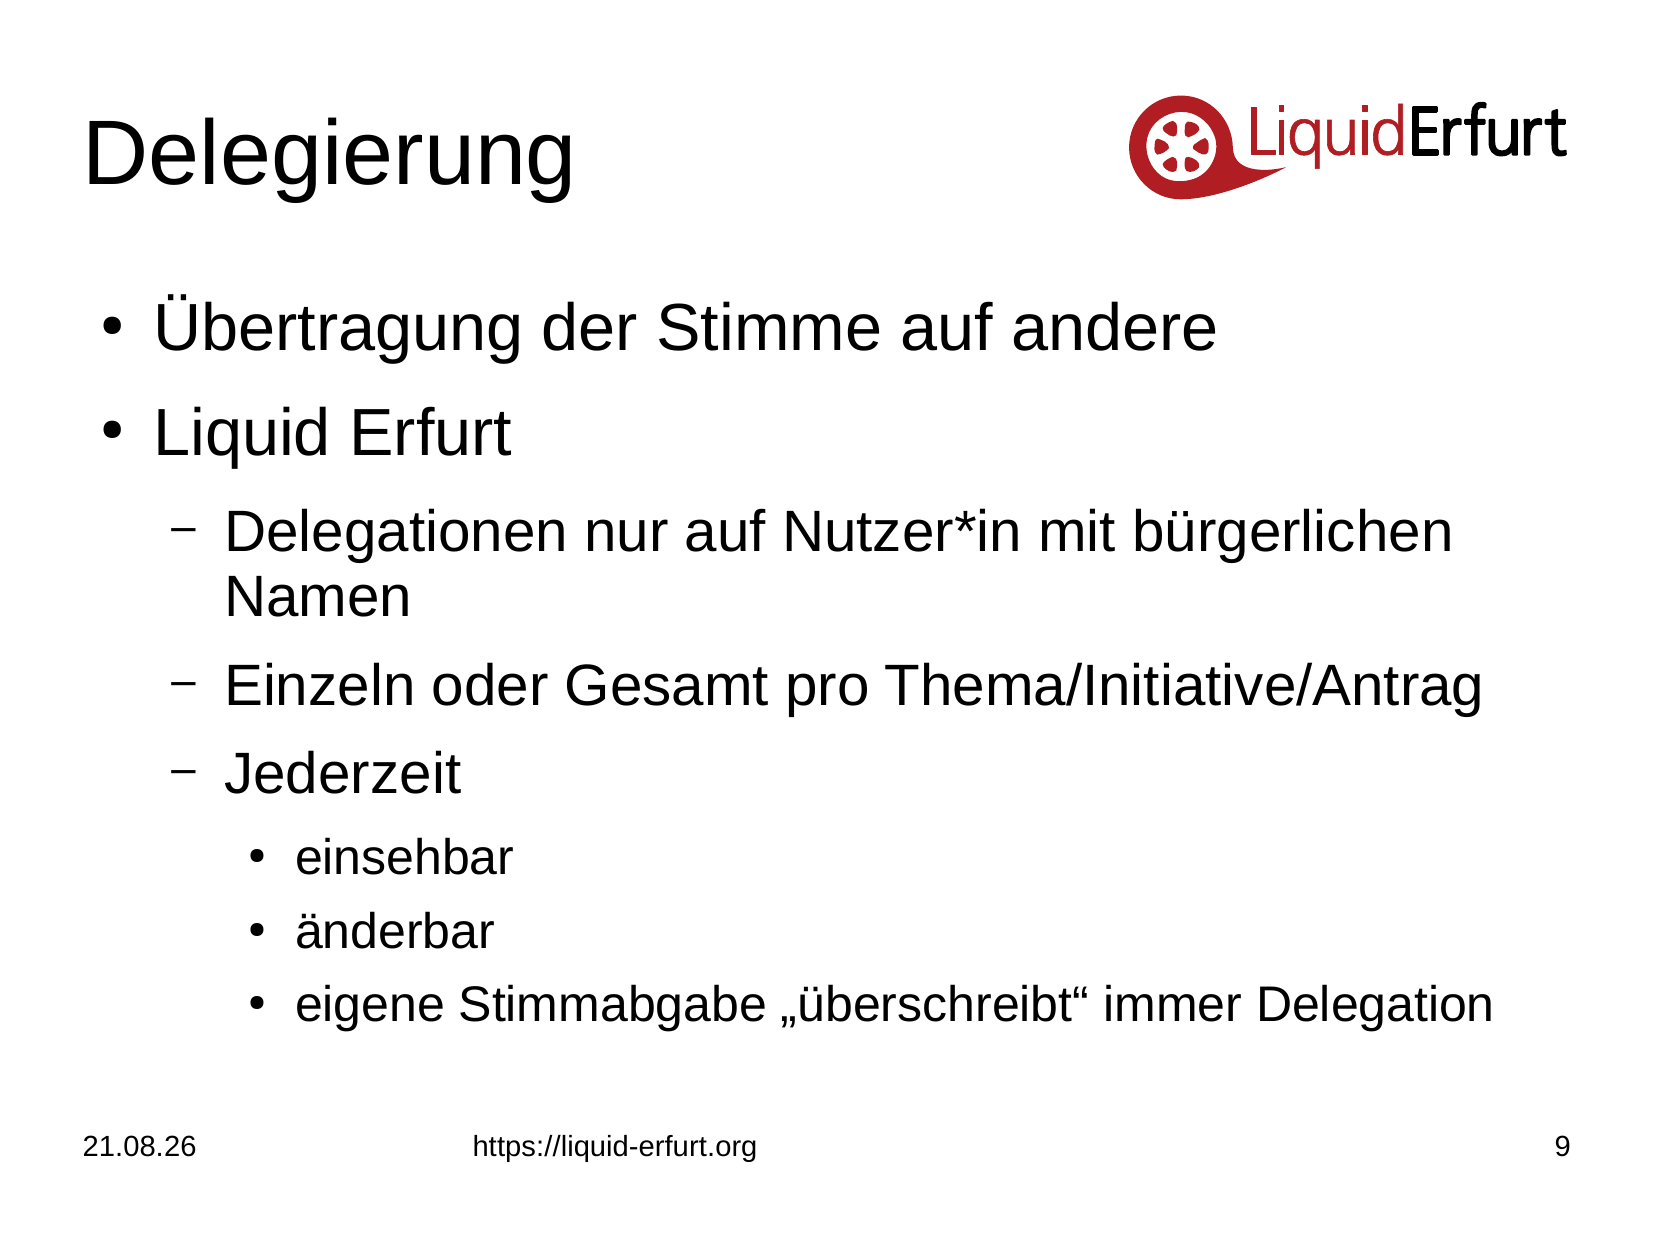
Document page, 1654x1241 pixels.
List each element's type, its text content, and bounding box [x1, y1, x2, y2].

list Übertragung der Stimme auf andere Liquid Erfurt Delegationen nur auf Nutzer*in mit bürgerlichen Namen Einzeln oder Gesamt pro Thema/Initiative/Antrag Jederzeit einsehbar änderbar eigene Stimmabgabe „überschreibt“ immer Delegation [82, 290, 1571, 1125]
title Delegierung [82, 49, 1571, 257]
